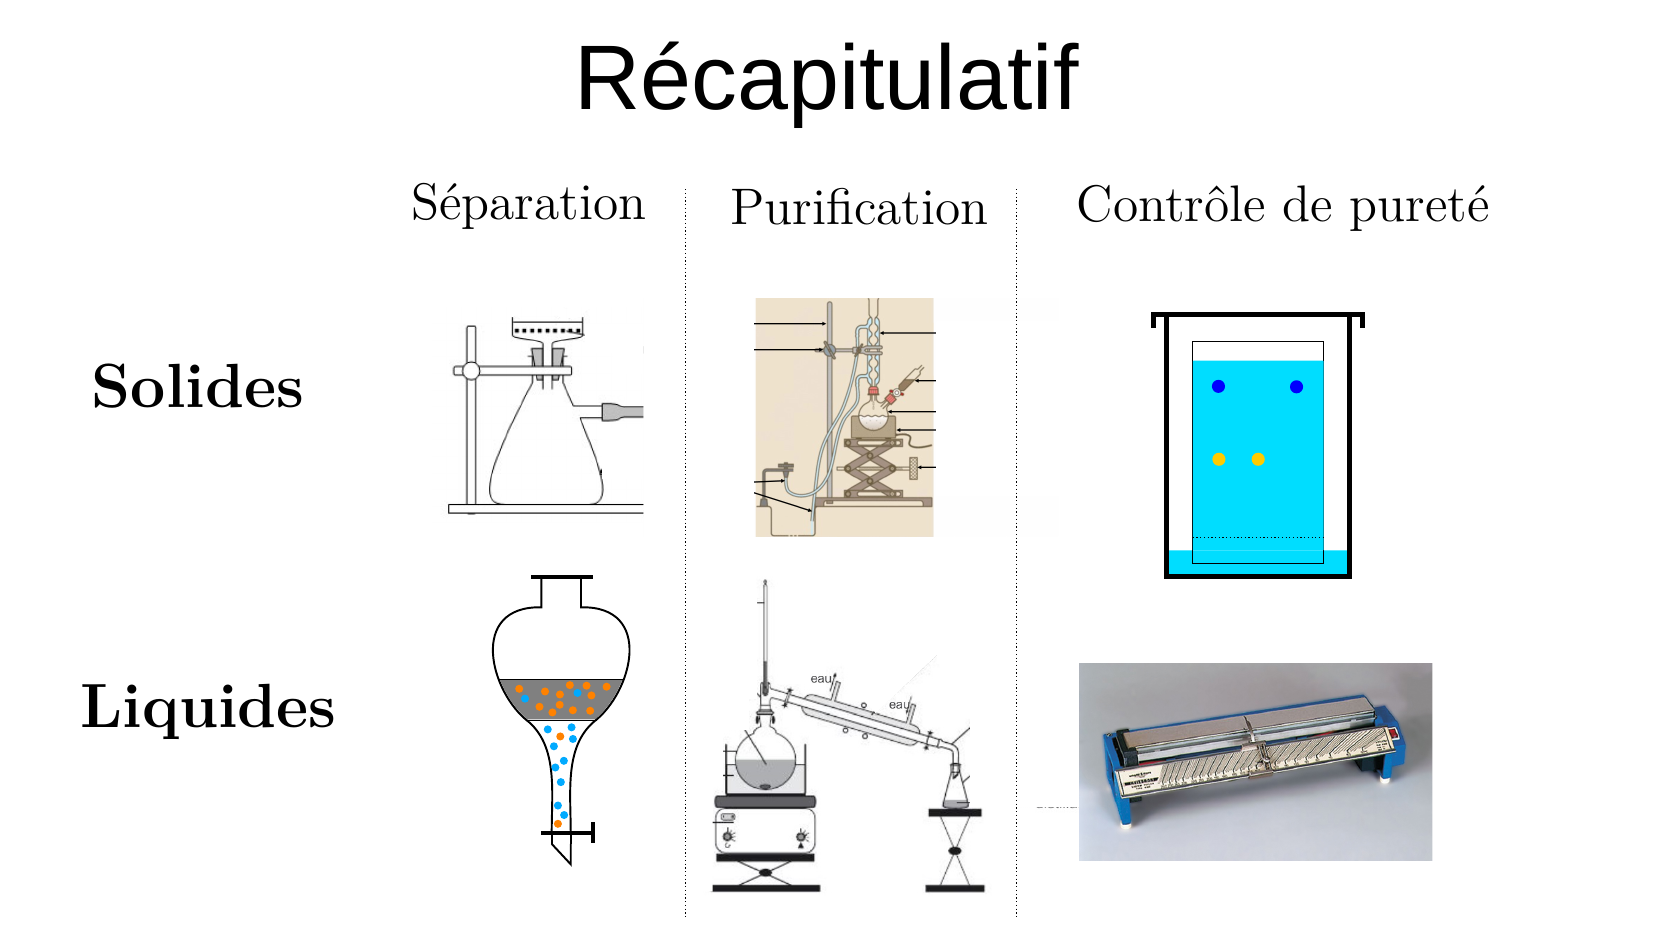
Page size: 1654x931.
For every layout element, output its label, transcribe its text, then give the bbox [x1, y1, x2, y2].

picture [82, 182, 1489, 917]
title Récapitulatif [82, 0, 1571, 156]
